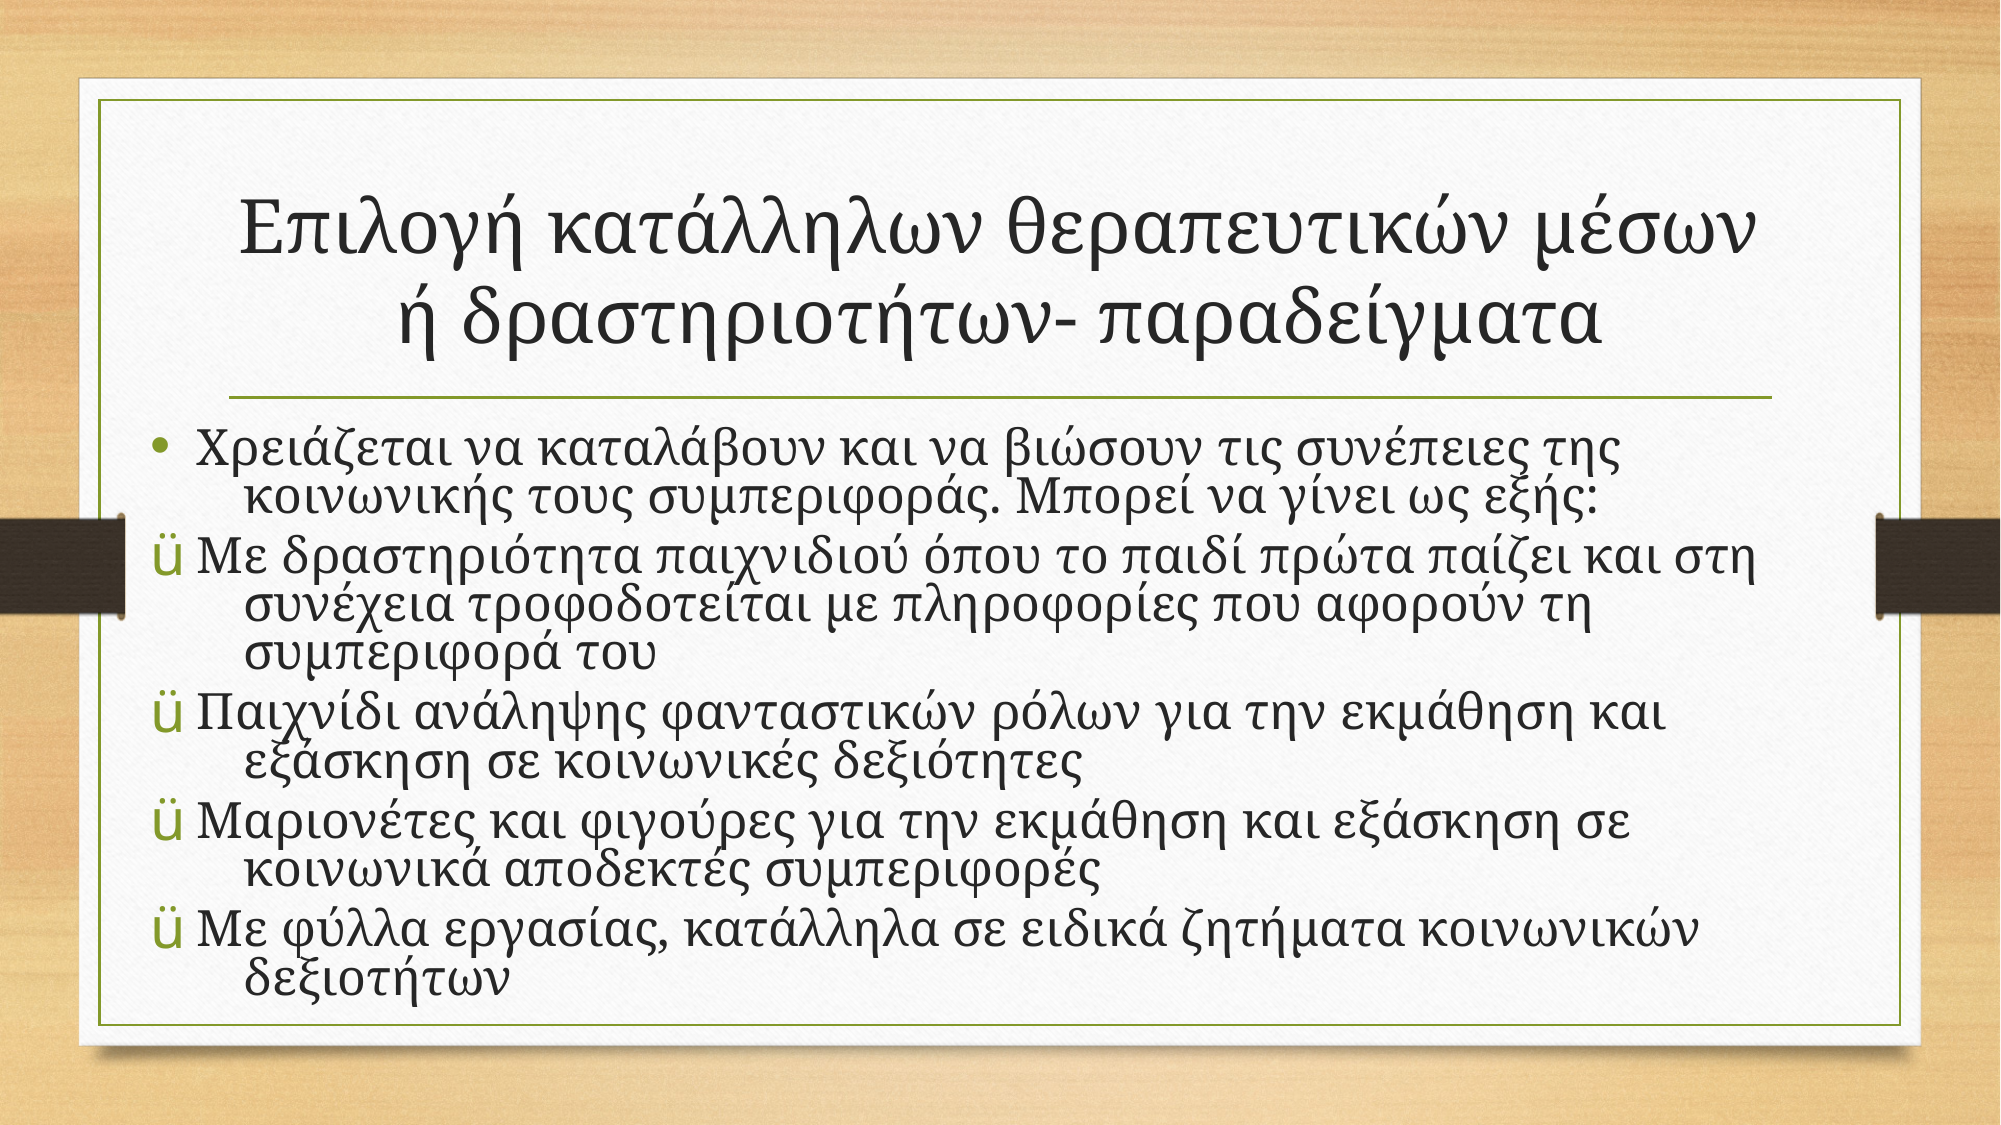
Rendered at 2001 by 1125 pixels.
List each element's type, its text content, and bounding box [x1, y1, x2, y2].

list Χρειάζεται να καταλάβουν και να βιώσουν τις συνέπειες της κοινωνικής τους συμπεριφοράς. Μπορεί να γίνει ως εξής: Με δραστηριότητα παιχνιδιού όπου το παιδί πρώτα παίζει και στη συνέχεια τροφοδοτείται με πληροφορίες που αφορούν τη συμπεριφορά του Παιχνίδι ανάληψης φανταστικών ρόλων για την εκμάθηση και εξάσκηση σε κοινωνικές δεξιότητες Μαριονέτες και φιγούρες για την εκμάθηση και εξάσκηση σε κοινωνικά αποδεκτές συμπεριφορές Με φύλλα εργασίας, κατάλληλα σε ειδικά ζητήματα κοινωνικών δεξιοτήτων [135, 419, 1897, 1021]
title Επιλογή κατάλληλων θεραπευτικών μέσων ή δραστηριοτήτων- παραδείγματα [212, 161, 1788, 376]
